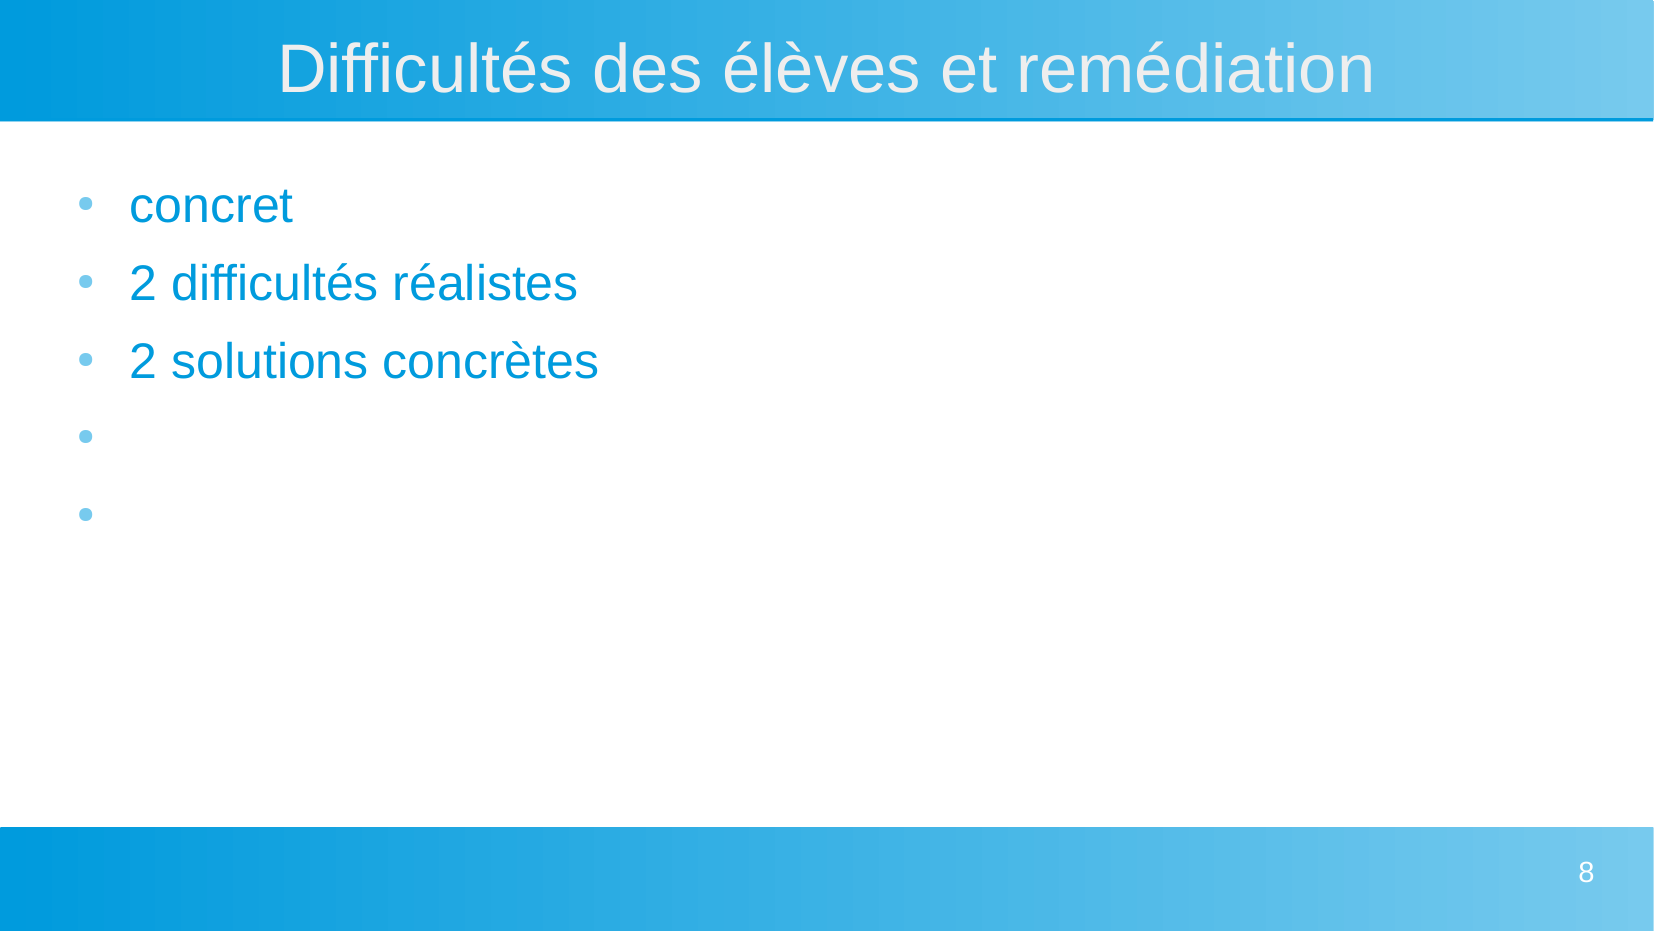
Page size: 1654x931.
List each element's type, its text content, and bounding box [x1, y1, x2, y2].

list concret 2 difficultés réalistes 2 solutions concrètes [59, 177, 1595, 768]
title Difficultés des élèves et remédiation [59, 29, 1595, 108]
